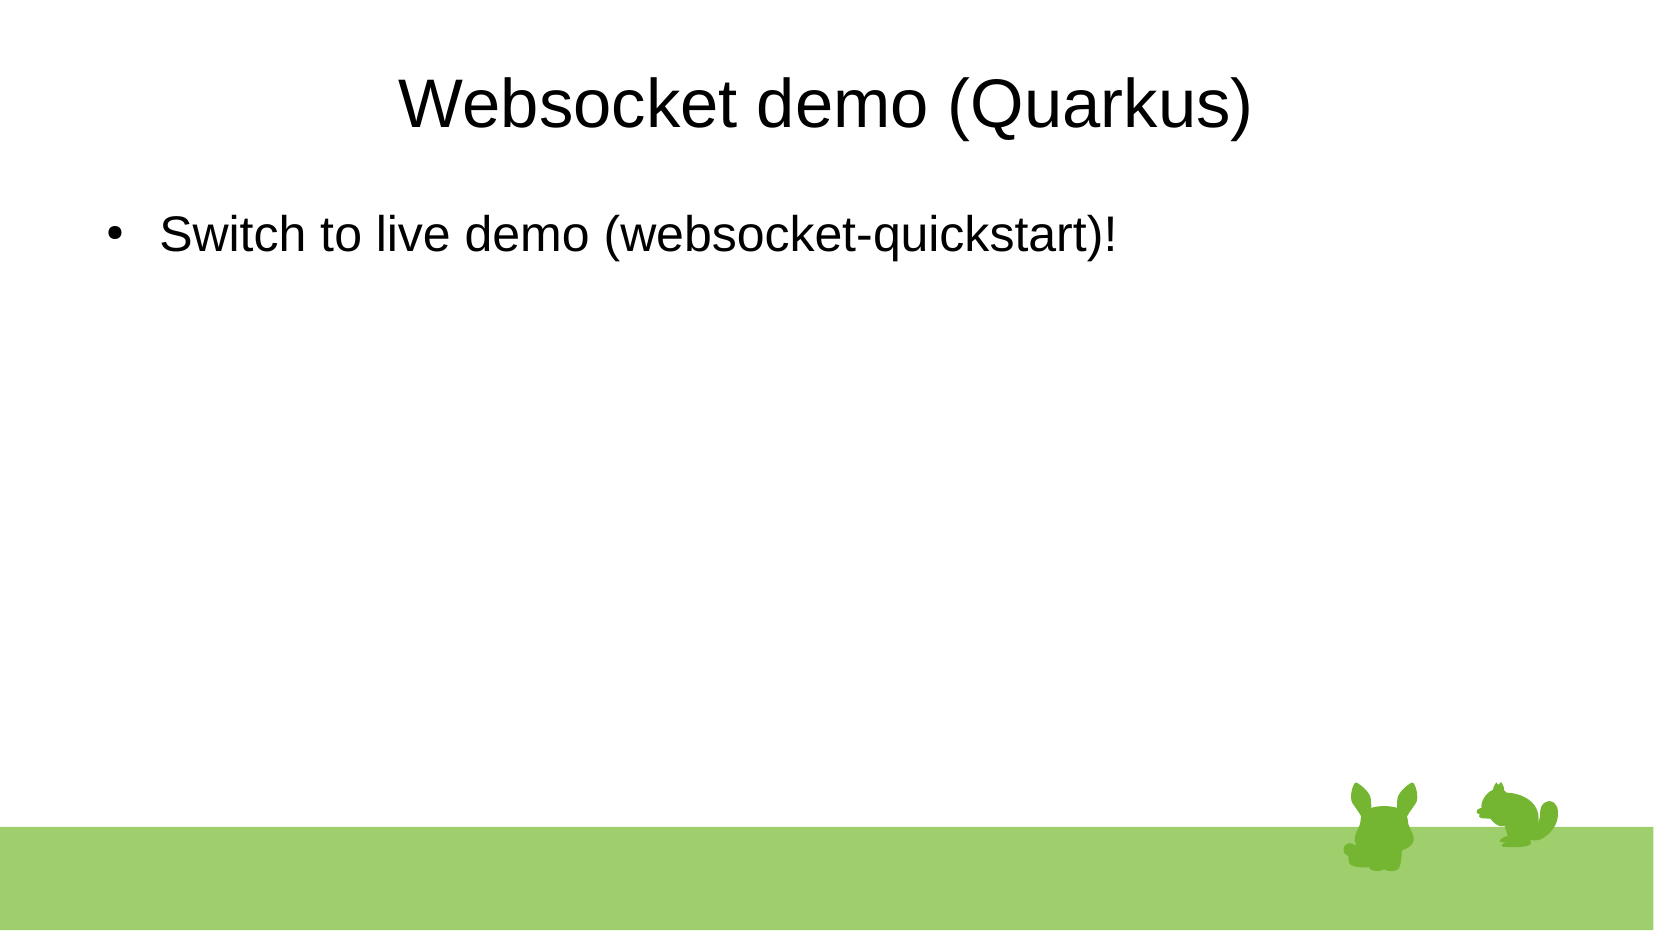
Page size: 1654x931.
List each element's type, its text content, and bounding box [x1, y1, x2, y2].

list Switch to live demo (websocket-quickstart)! [88, 206, 1565, 739]
title Websocket demo (Quarkus) [88, 29, 1565, 178]
